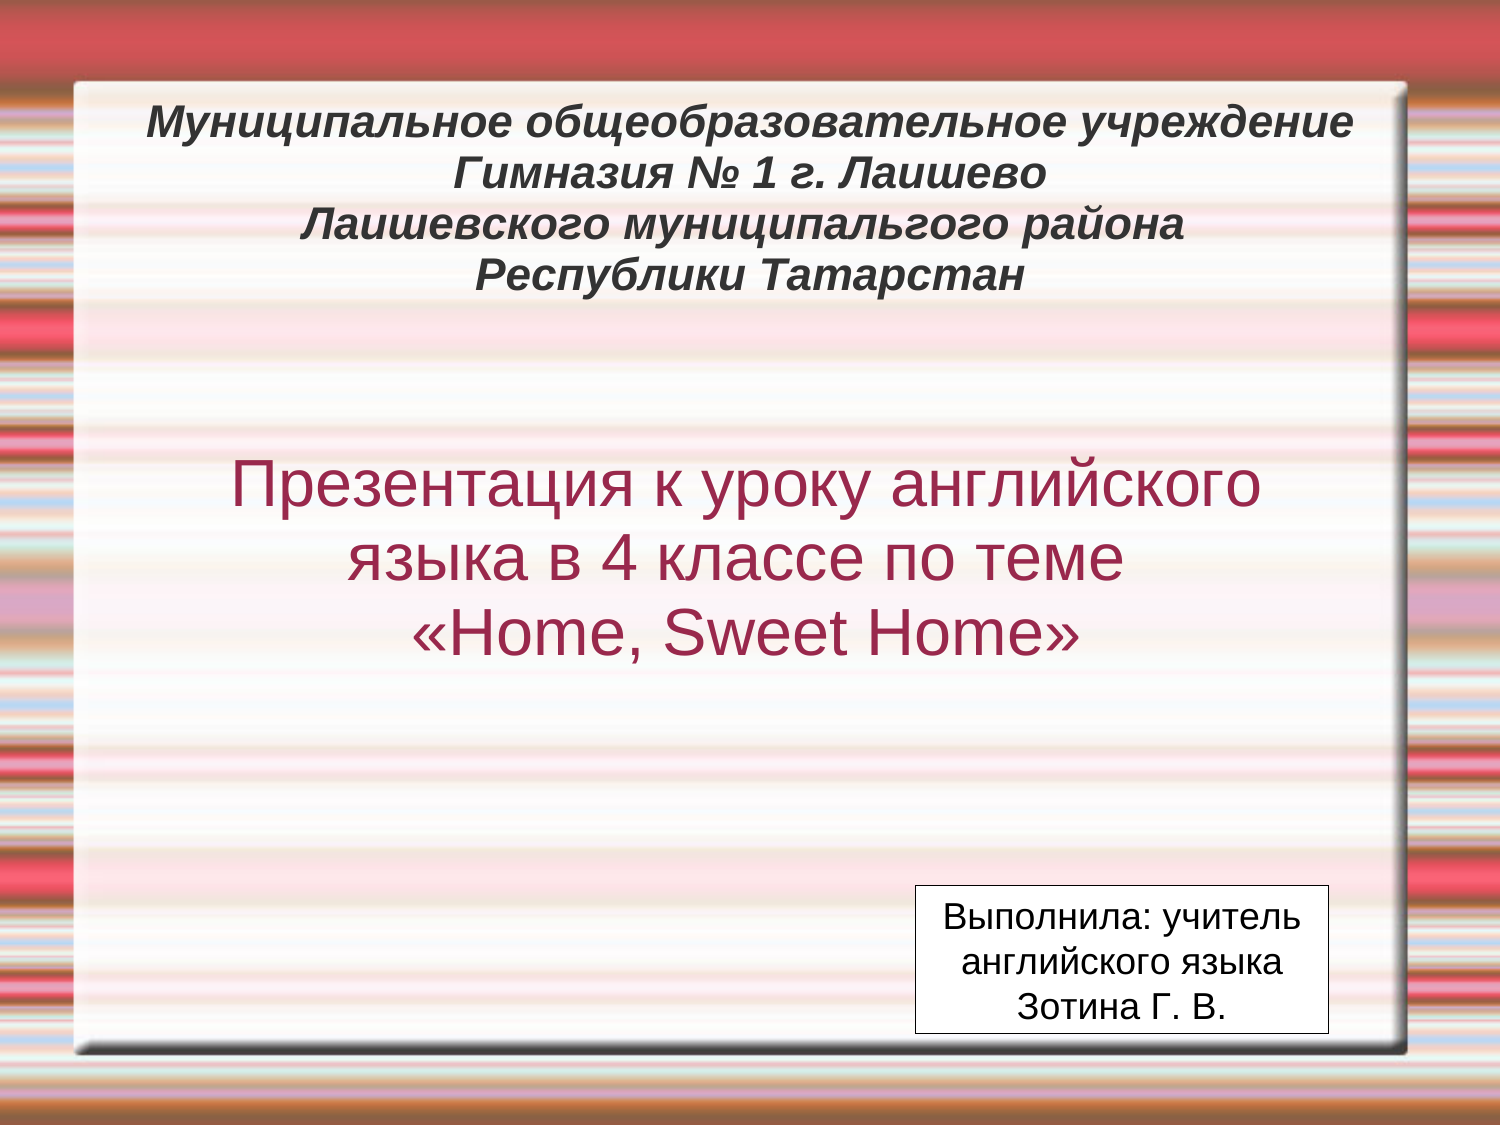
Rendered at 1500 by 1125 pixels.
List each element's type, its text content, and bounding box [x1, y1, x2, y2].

picture [0, 0, 1500, 1125]
text_box Выполнила: учитель английского языка Зотина Г. В. [915, 885, 1329, 1034]
title Муниципальное общеобразовательное учреждение Гимназия № 1 г. Лаишево Лаишевского муниципальгого района Республики Татарстан [110, 94, 1392, 302]
subtitle Презентация к уроку английского языка в 4 классе по теме «Home, Sweet Home» [118, 318, 1376, 798]
